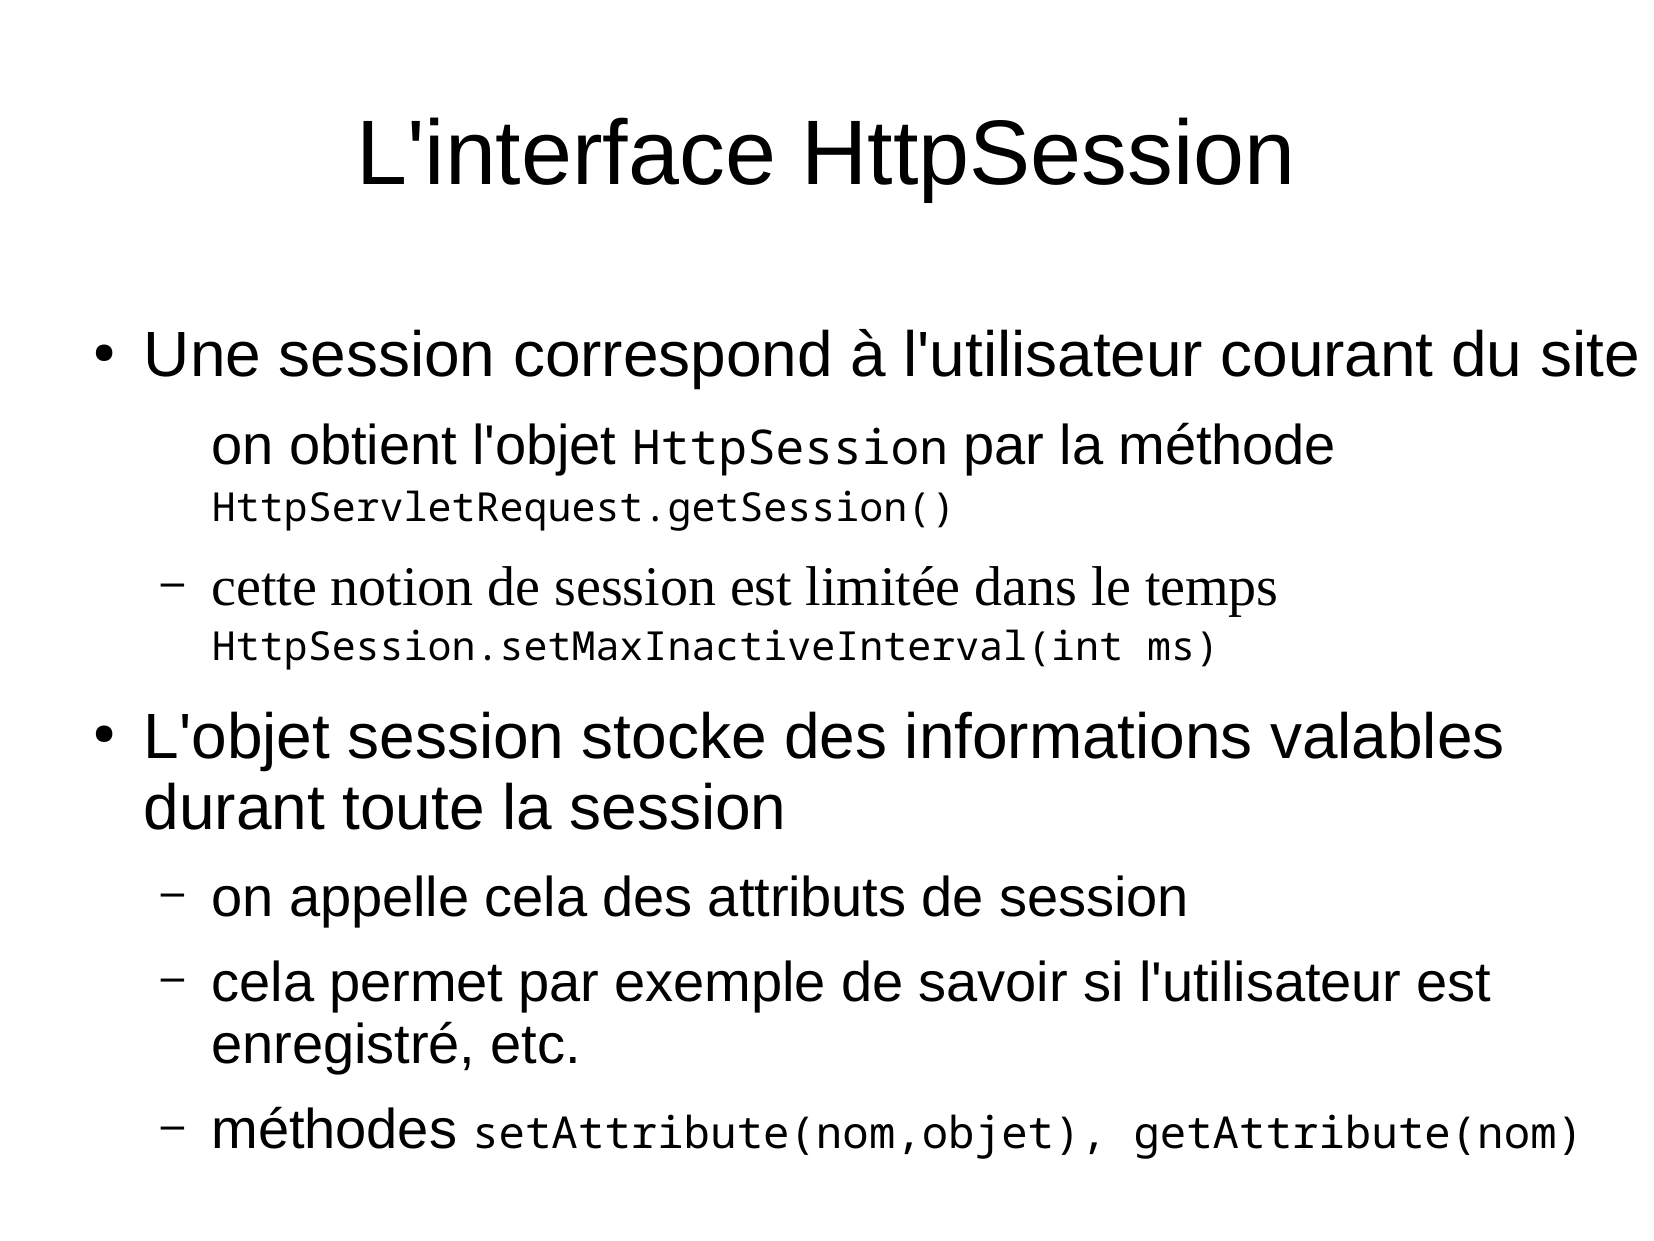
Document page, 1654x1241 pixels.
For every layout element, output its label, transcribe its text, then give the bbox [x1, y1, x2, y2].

list Une session correspond à l'utilisateur courant du site on obtient l'objet HttpSession par la méthode HttpServletRequest.getSession() cette notion de session est limitée dans le temps HttpSession.setMaxInactiveInterval(int ms) L'objet session stocke des informations valables durant toute la session on appelle cela des attributs de session cela permet par exemple de savoir si l'utilisateur est enregistré, etc. méthodes setAttribute(nom,objet), getAttribute(nom) [75, 318, 1654, 1187]
title L'interface HttpSession [82, 49, 1571, 257]
